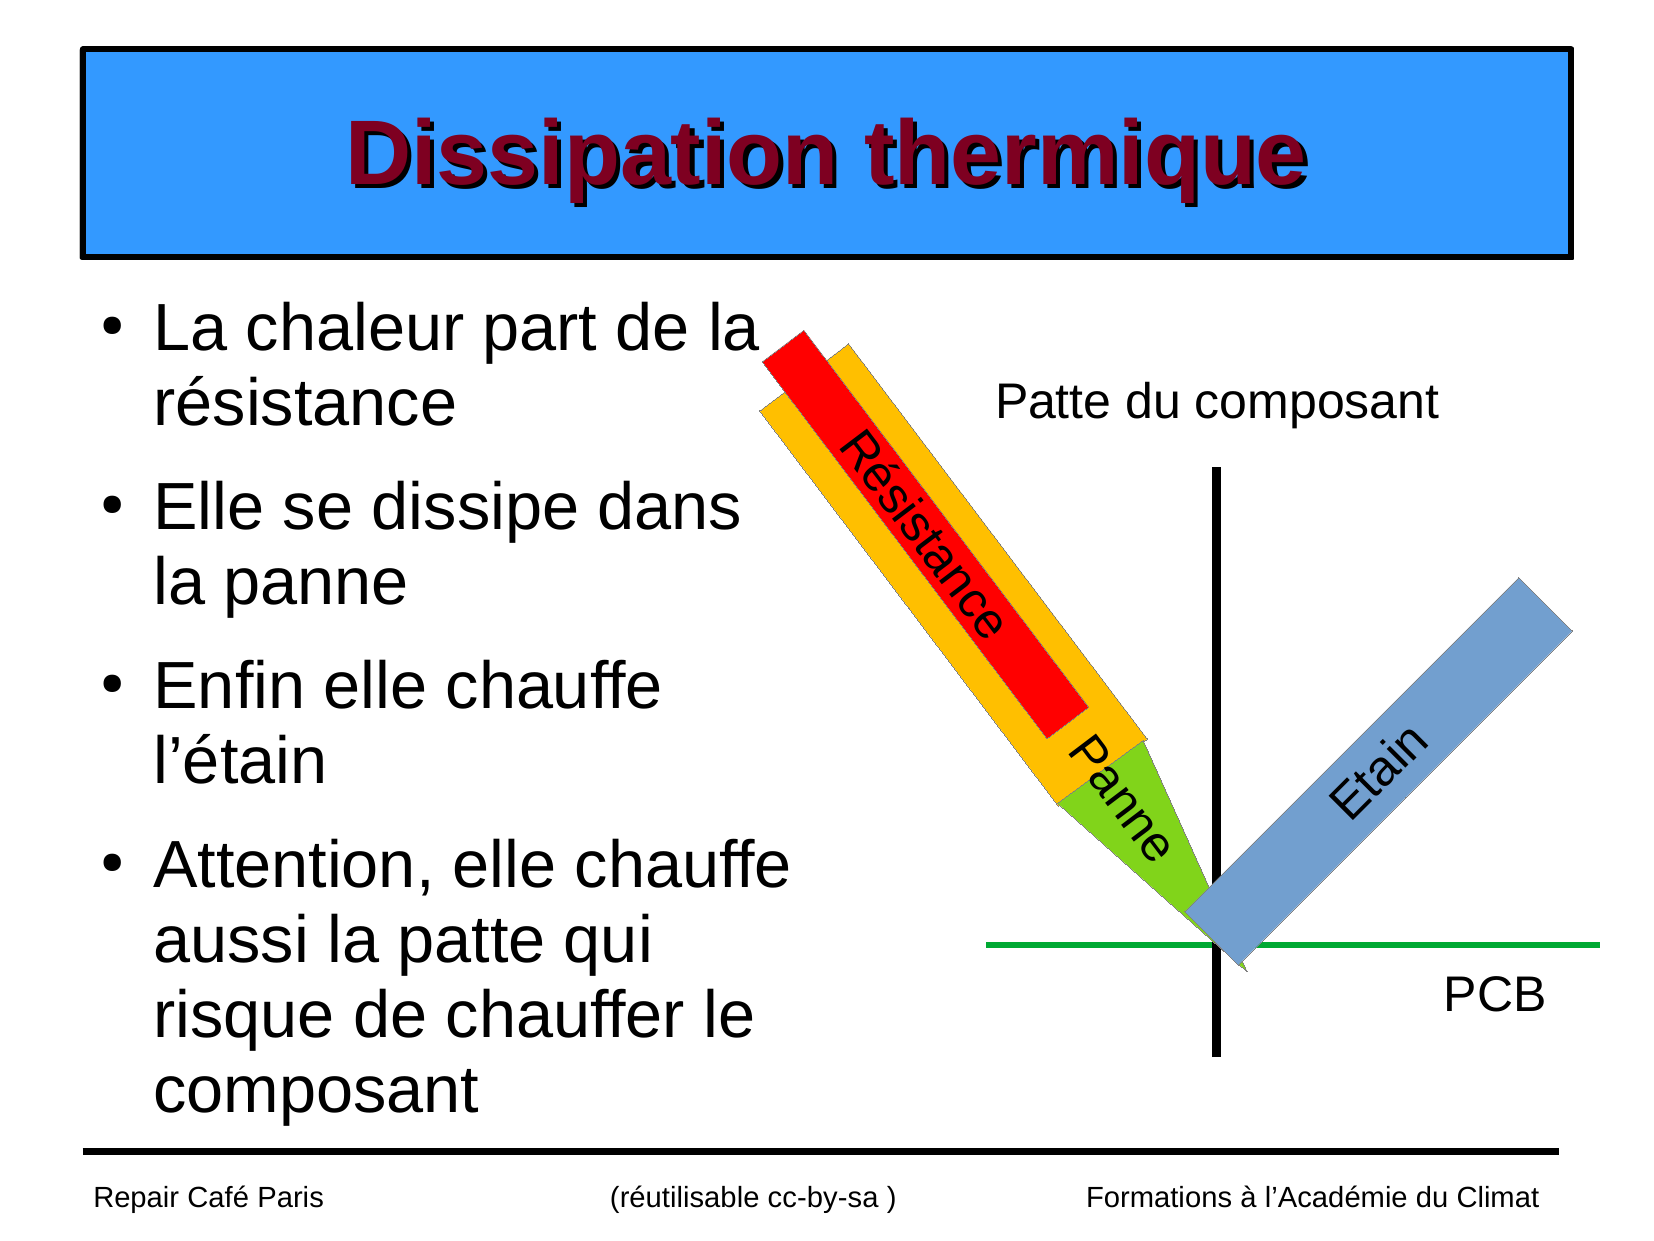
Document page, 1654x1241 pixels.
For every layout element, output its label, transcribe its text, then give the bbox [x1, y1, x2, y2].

text_box [809, 343, 1171, 866]
list La chaleur part de la résistance Elle se dissipe dans la panne Enfin elle chauffe l’étain Attention, elle chauffe aussi la patte qui risque de chauffer le composant [82, 290, 809, 1127]
text_box [1161, 867, 1224, 952]
text_box Panne [1042, 707, 1213, 901]
text_box Patte du composant [980, 366, 1455, 437]
text_box Etain [1184, 577, 1573, 966]
text_box PCB [1429, 959, 1562, 1030]
text_box Résistance [809, 336, 1089, 739]
title Dissipation thermique [82, 49, 1571, 257]
text_box [1239, 962, 1248, 972]
